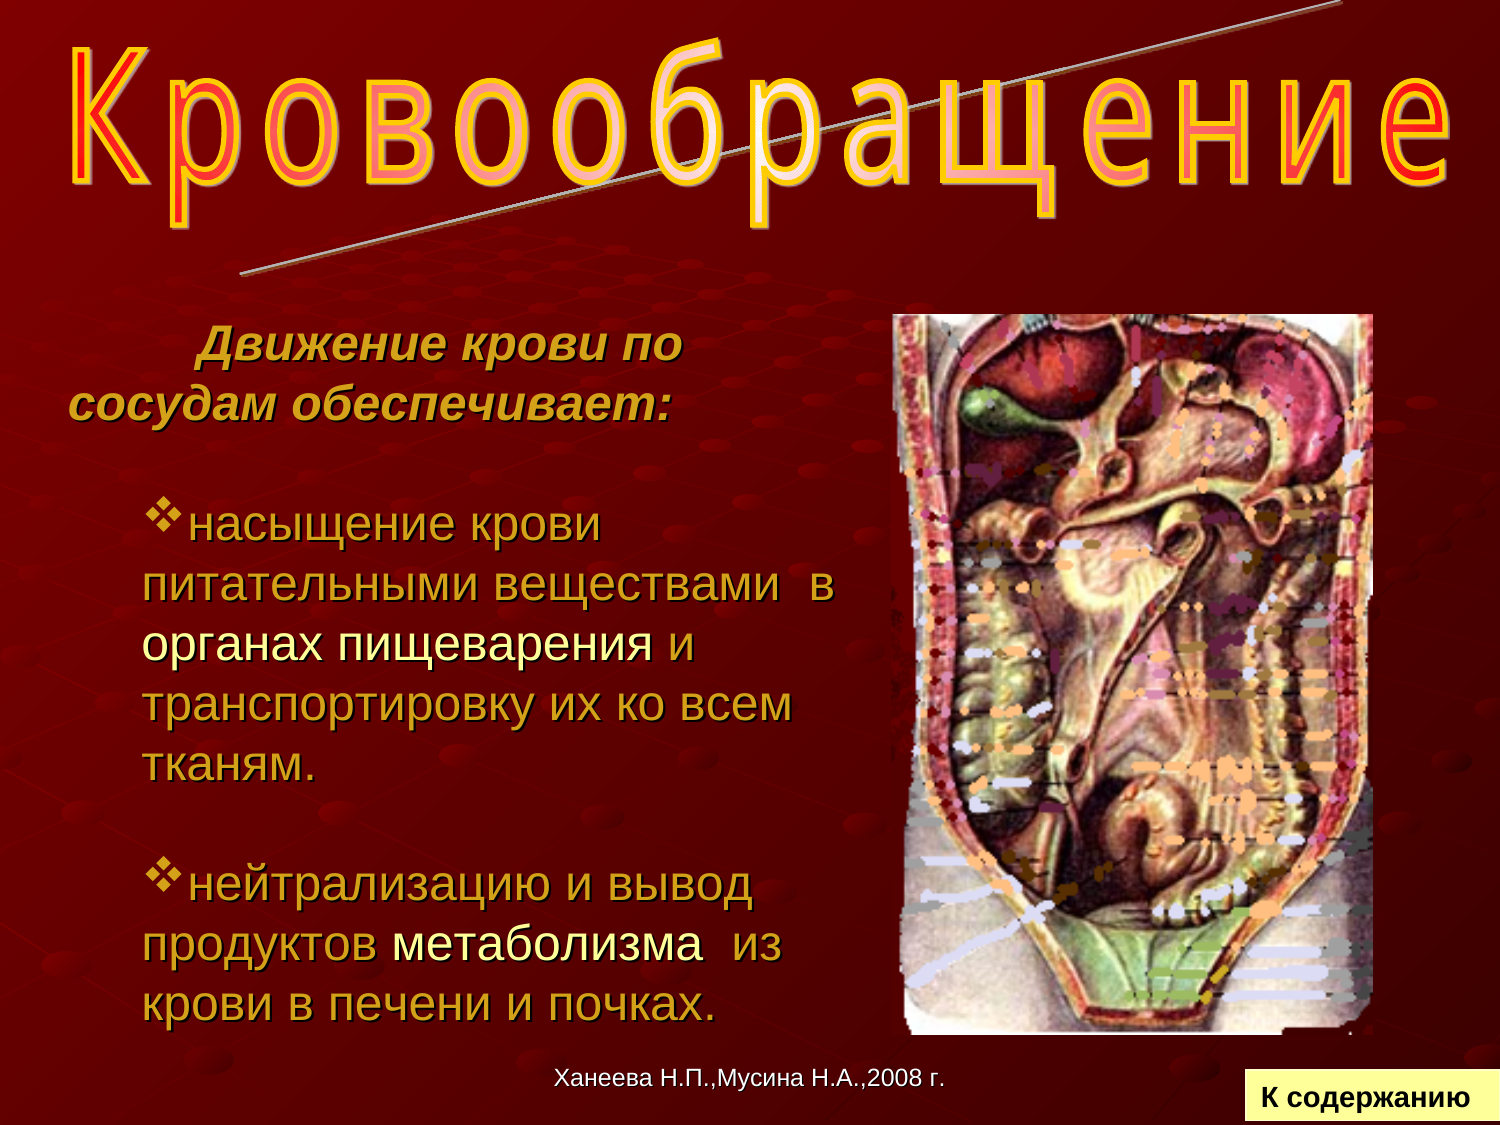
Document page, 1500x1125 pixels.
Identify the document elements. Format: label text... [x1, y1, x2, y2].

text_box Кровообращение [267, 80, 335, 183]
text_box Кровообращение [1086, 80, 1148, 183]
text_box Кровообращение [172, 80, 237, 225]
text_box Кровообращение [457, 80, 525, 183]
text_box Движение крови по сосудам обеспечивает: насыщение крови питательными веществами в органах пищеварения и транспортировку их ко всем тканям. нейтрализацию и вывод продуктов метаболизма из крови в печени и почках. [53, 302, 857, 1038]
text_box Кровообращение [1383, 80, 1445, 183]
text_box Кровообращение [369, 82, 430, 181]
text_box Кровообращение [1181, 82, 1245, 181]
picture [891, 314, 1373, 1035]
text_box Кровообращение [752, 80, 817, 225]
text_box Кровообращение [75, 49, 146, 181]
text_box Кровообращение [1283, 82, 1347, 181]
text_box Кровообращение [942, 82, 1052, 215]
text_box Кровообращение [846, 80, 905, 183]
text_box К содержанию [1246, 1070, 1500, 1121]
text_box Кровообращение [555, 80, 623, 183]
text_box Кровообращение [653, 40, 719, 183]
